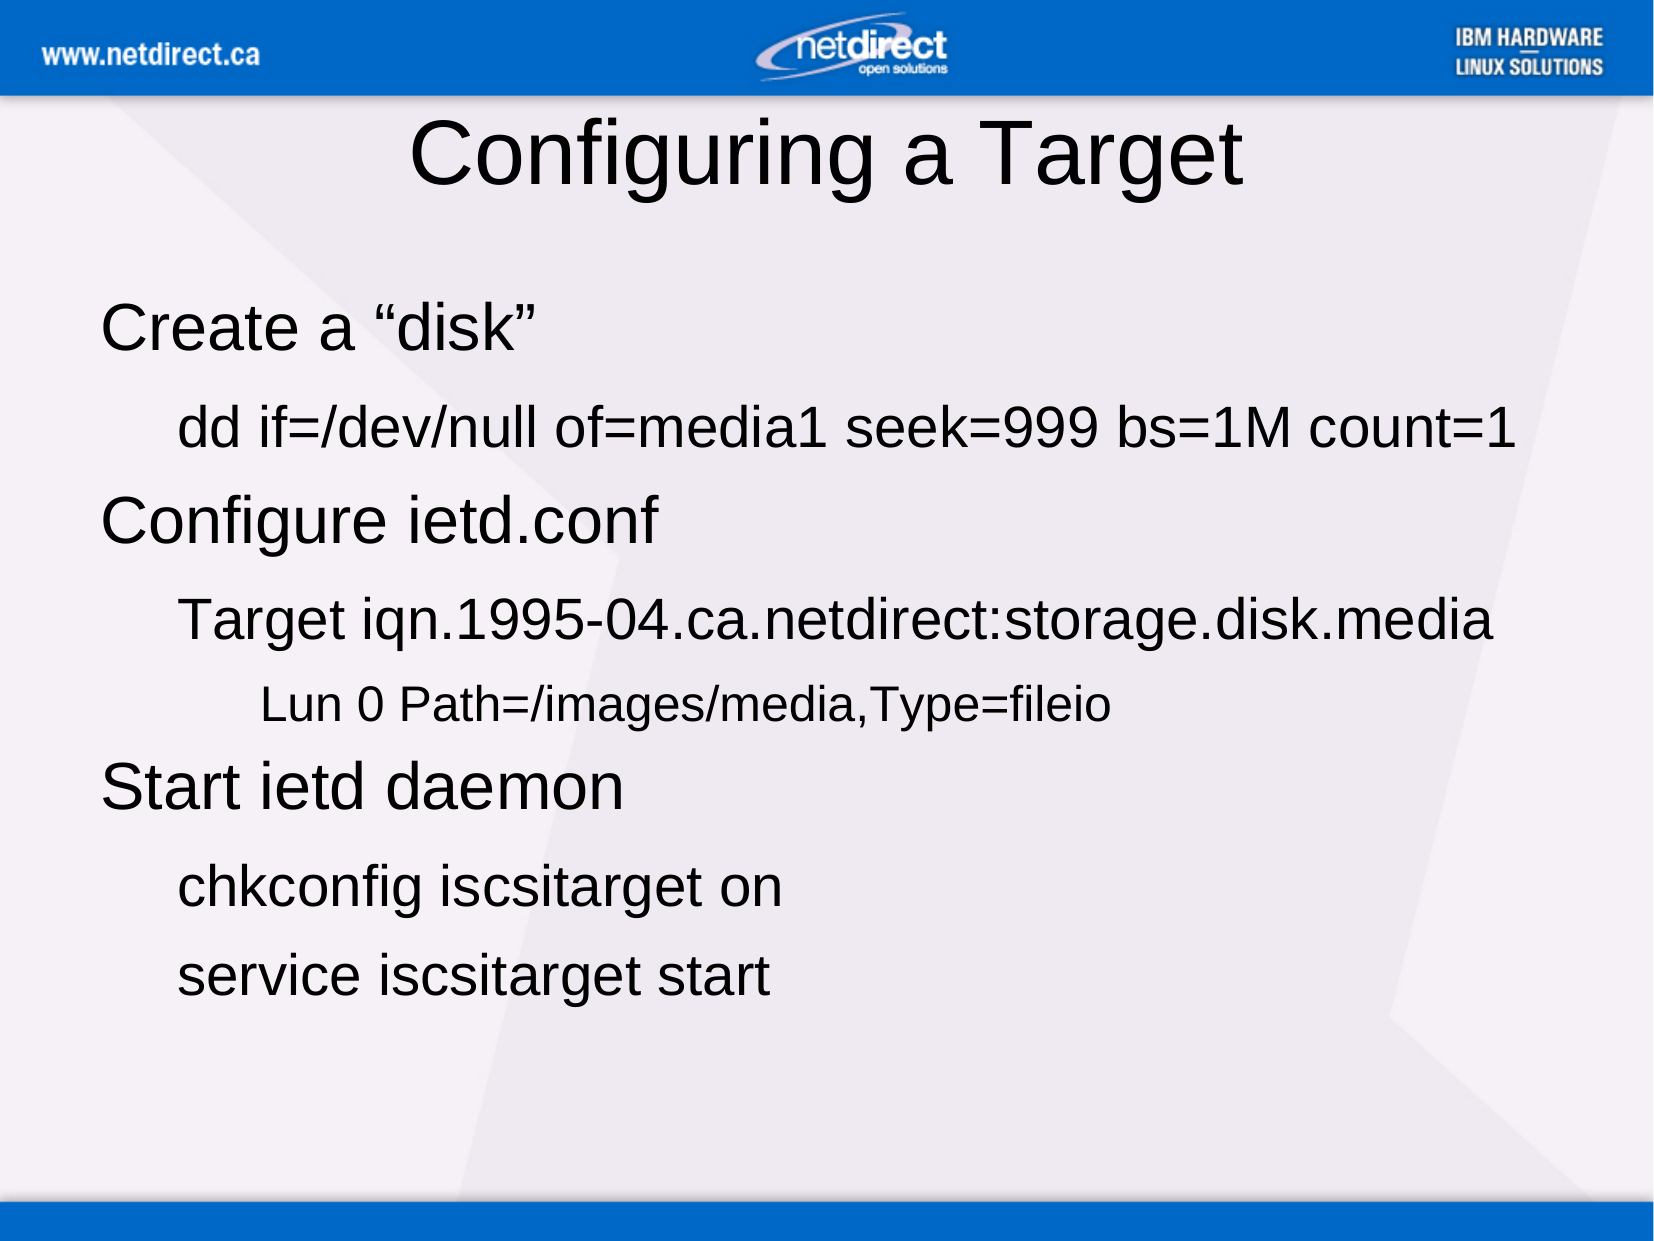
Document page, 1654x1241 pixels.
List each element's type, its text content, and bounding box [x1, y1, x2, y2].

list Create a “disk” dd if=/dev/null of=media1 seek=999 bs=1M count=1 Configure ietd.conf Target iqn.1995-04.ca.netdirect:storage.disk.media Lun 0 Path=/images/media,Type=fileio Start ietd daemon chkconfig iscsitarget on service iscsitarget start [82, 290, 1571, 1094]
title Configuring a Target [82, 56, 1571, 250]
picture [0, 0, 1654, 1241]
